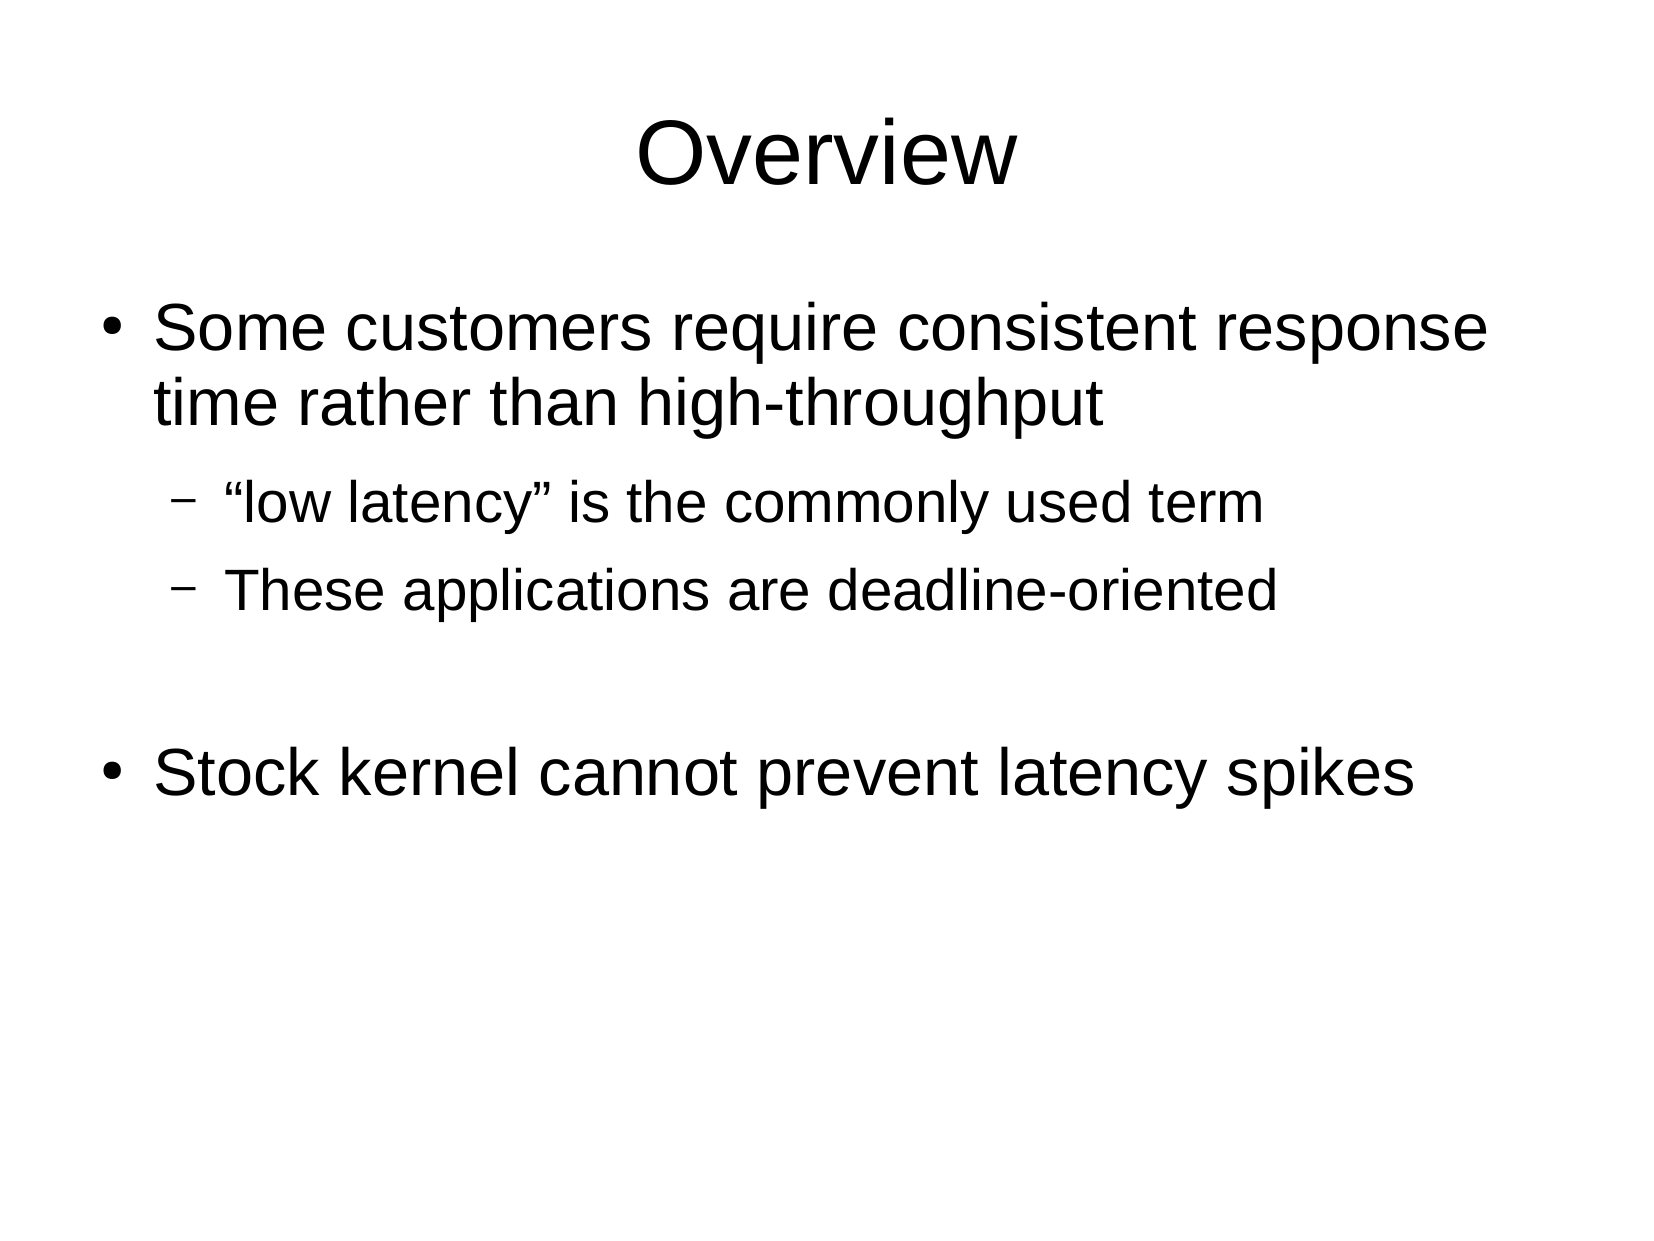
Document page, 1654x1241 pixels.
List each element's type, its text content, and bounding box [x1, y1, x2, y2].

title Overview [82, 49, 1571, 257]
list Some customers require consistent response time rather than high-throughput “low latency” is the commonly used term These applications are deadline-oriented Stock kernel cannot prevent latency spikes [82, 290, 1571, 1010]
